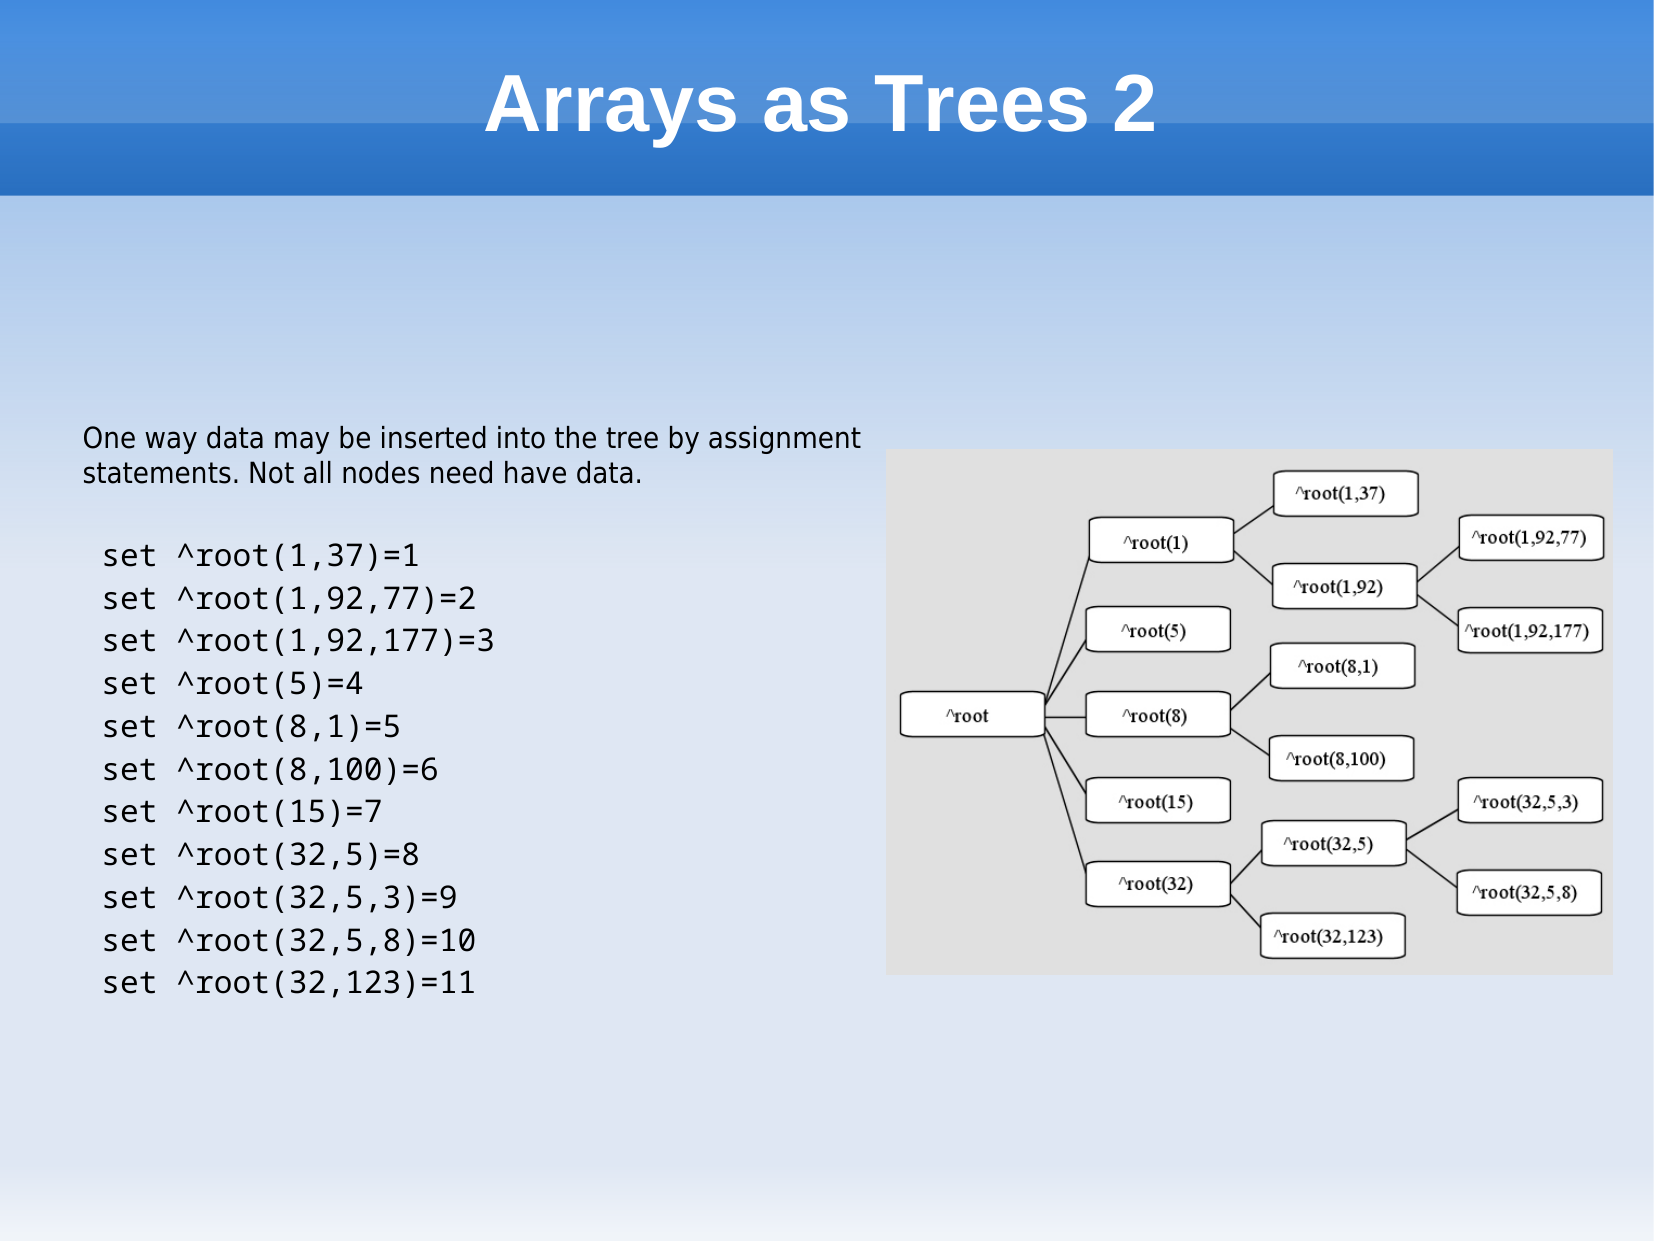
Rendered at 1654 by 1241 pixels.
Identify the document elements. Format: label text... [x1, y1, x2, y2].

picture [0, 0, 1654, 1241]
subtitle One way data may be inserted into the tree by assignment statements. Not all nodes need have data. set ^root(1,37)=1 set ^root(1,92,77)=2 set ^root(1,92,177)=3 set ^root(5)=4 set ^root(8,1)=5 set ^root(8,100)=6 set ^root(15)=7 set ^root(32,5)=8 set ^root(32,5,3)=9 set ^root(32,5,8)=10 set ^root(32,123)=11 [82, 225, 901, 1201]
title Arrays as Trees 2 [76, 0, 1565, 208]
